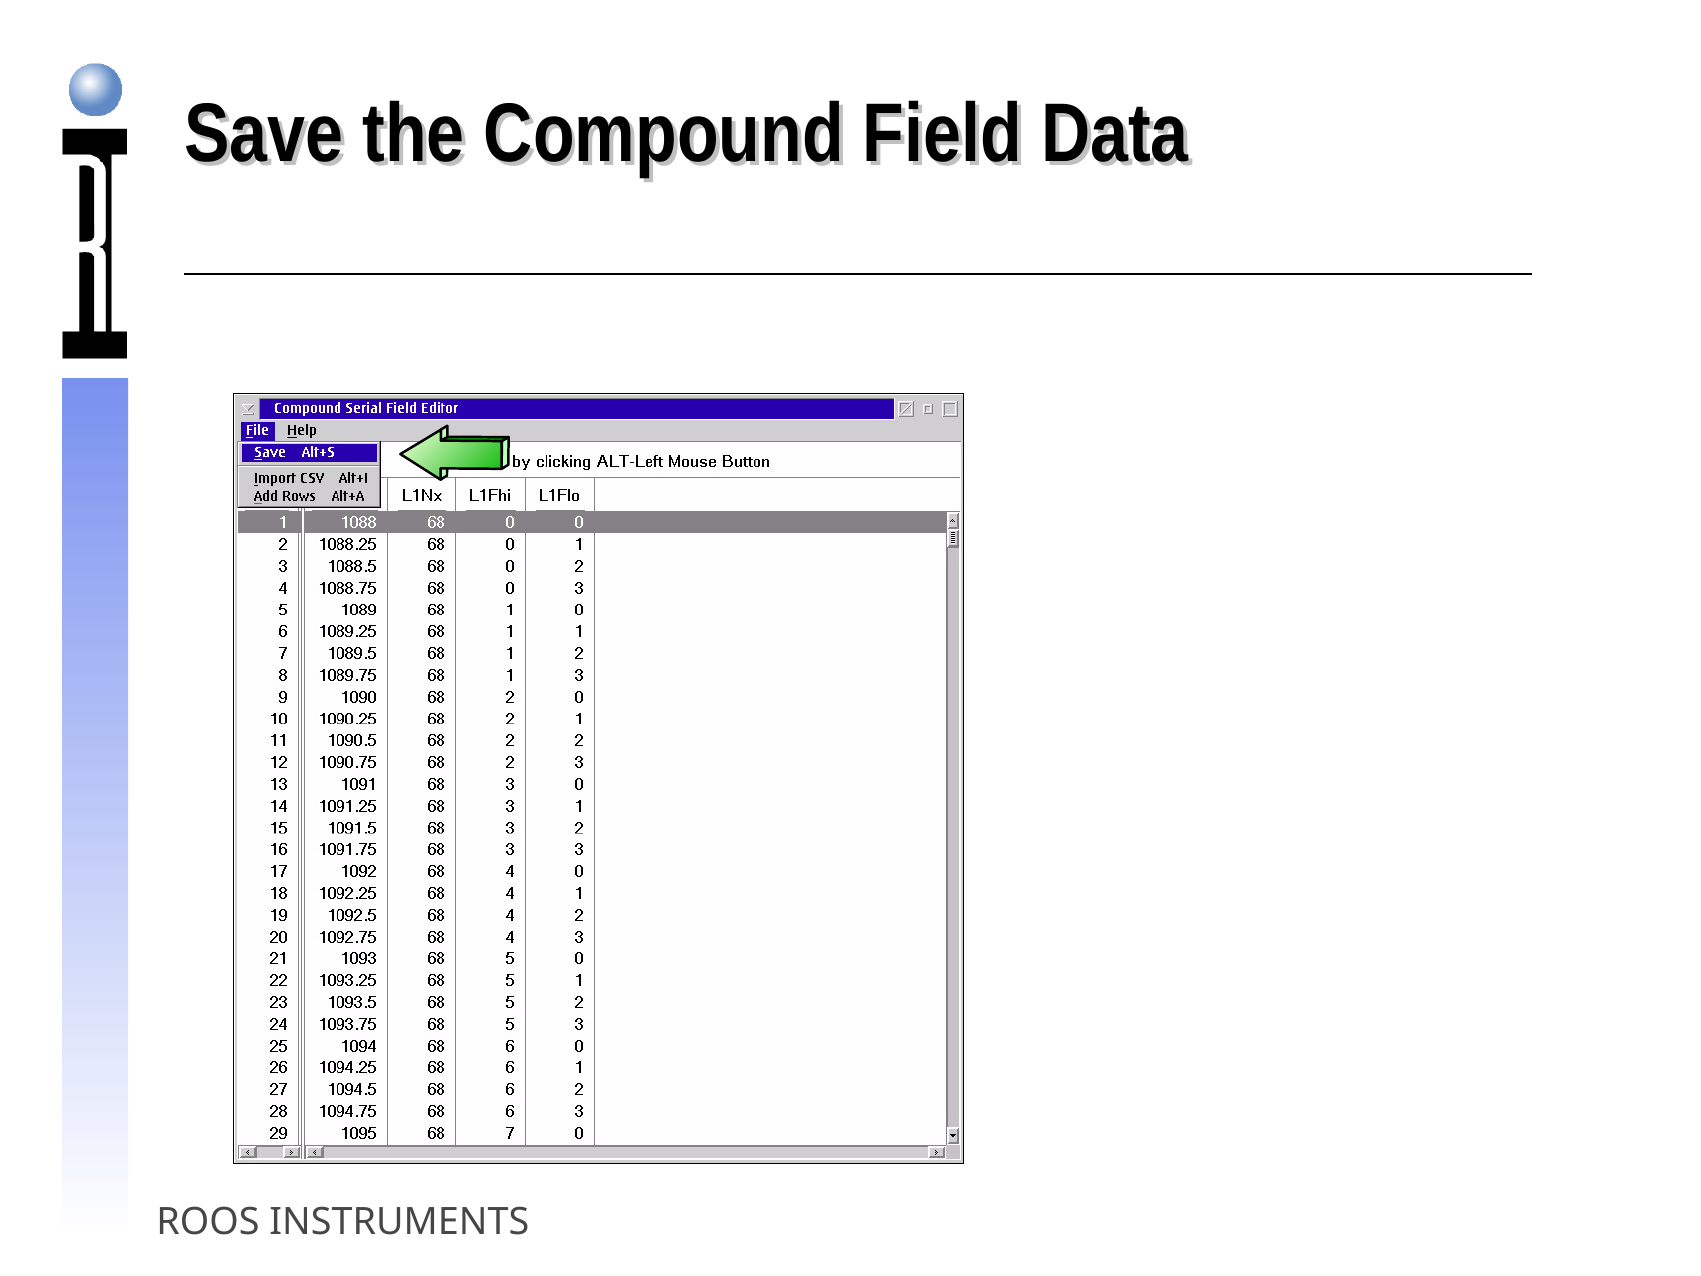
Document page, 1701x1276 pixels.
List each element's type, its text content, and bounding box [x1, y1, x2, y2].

picture [233, 393, 964, 1164]
text_box [400, 425, 509, 480]
text_box Save the Compound Field Data [184, 92, 1539, 268]
